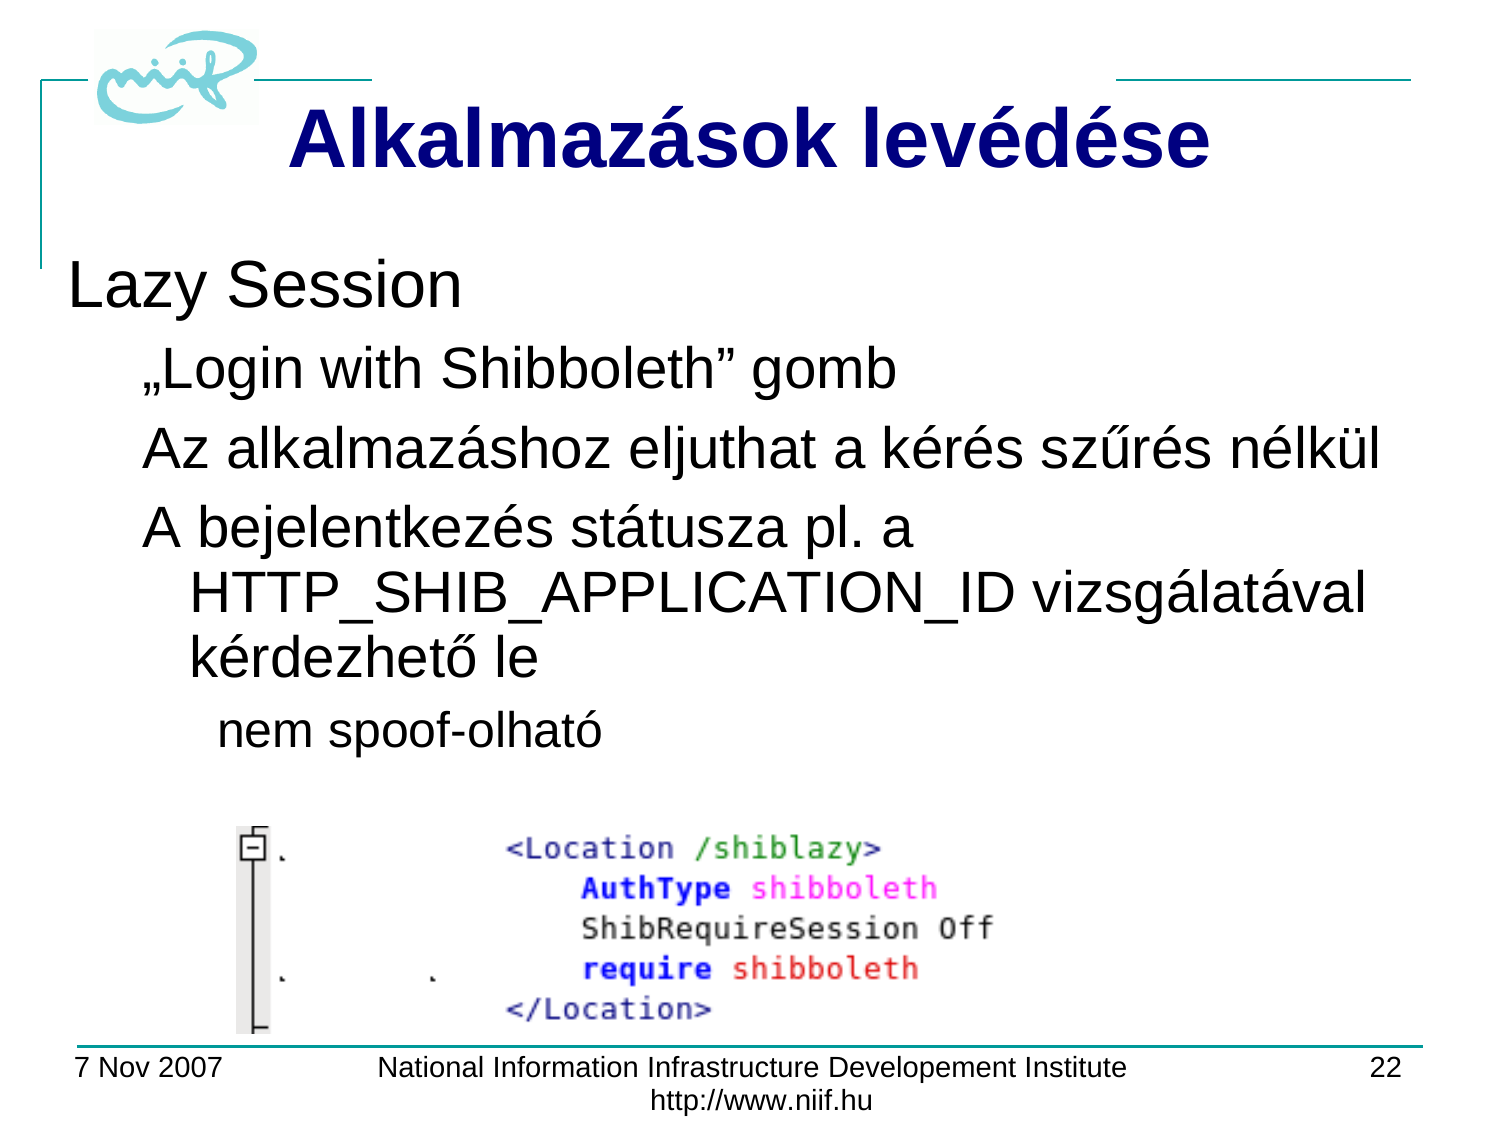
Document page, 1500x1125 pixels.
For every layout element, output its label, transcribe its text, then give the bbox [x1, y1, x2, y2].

picture [94, 29, 259, 52]
picture [236, 826, 1057, 1034]
title Alkalmazások levédése [75, 52, 1426, 226]
list Lazy Session „Login with Shibboleth” gomb Az alkalmazáshoz eljuthat a kérés szűrés nélkül A bejelentkezés státusza pl. a HTTP_SHIB_APPLICATION_ID vizsgálatával kérdezhető le nem spoof-olható [67, 246, 1418, 975]
